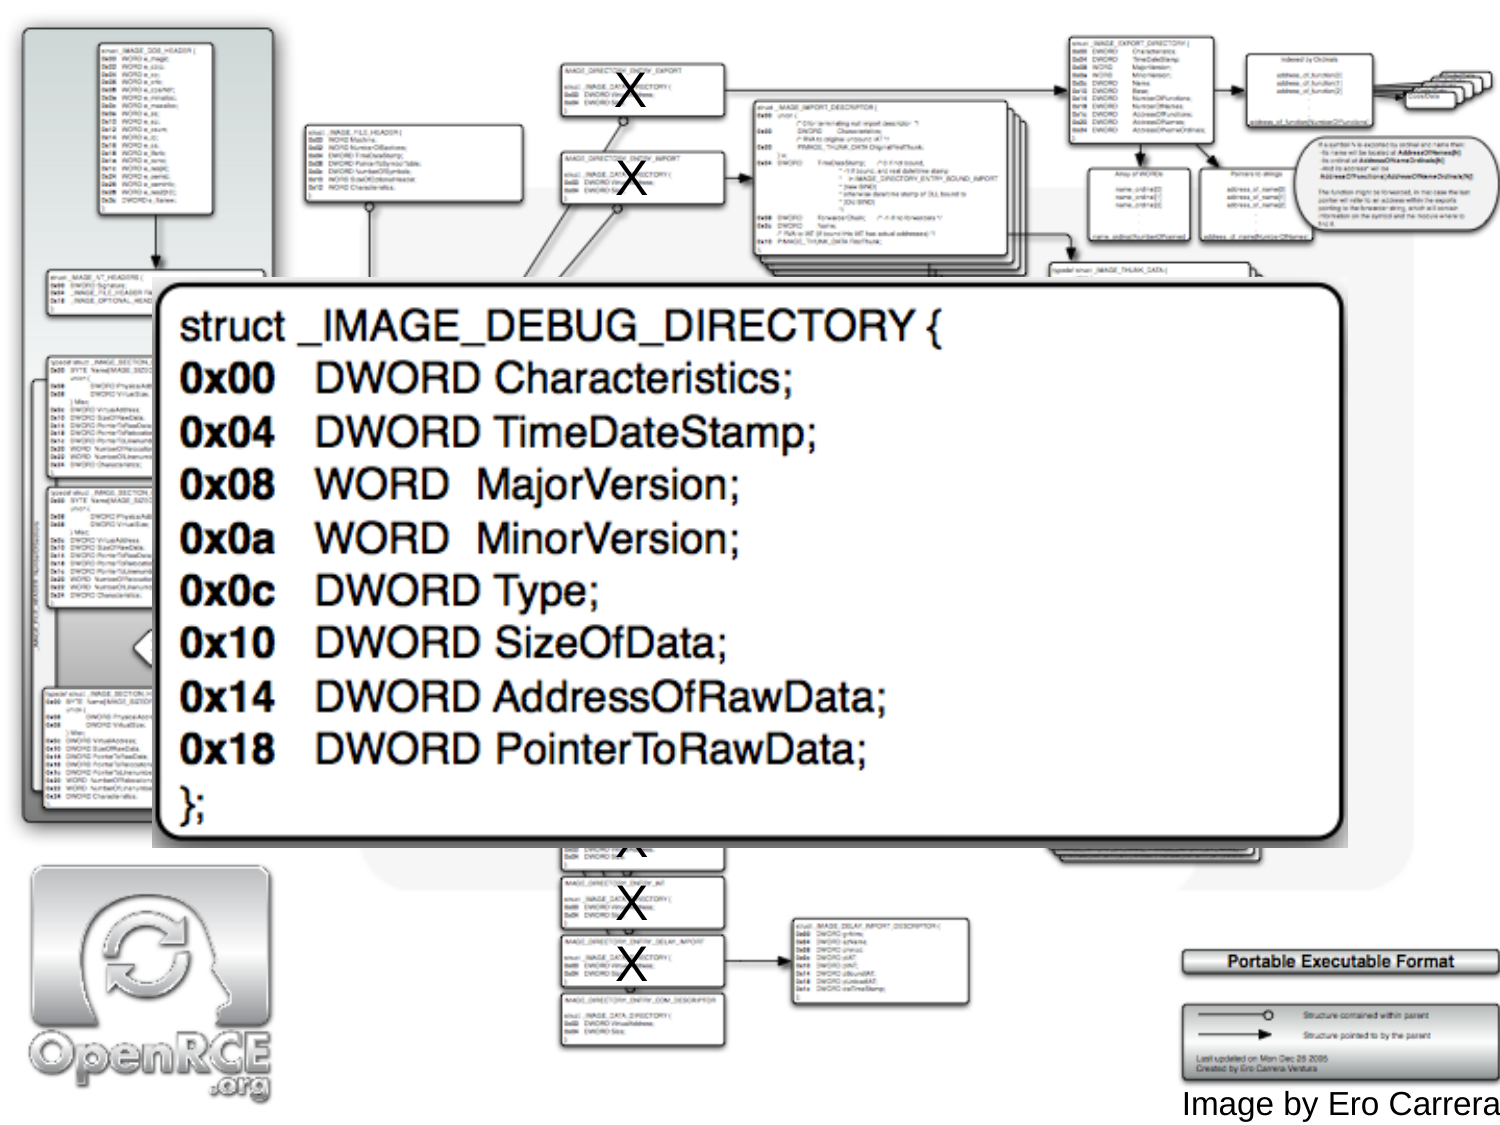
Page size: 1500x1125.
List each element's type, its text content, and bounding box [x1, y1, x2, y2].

text_box X [600, 862, 664, 938]
text_box X [600, 848, 664, 862]
text_box X [598, 49, 662, 126]
text_box Image by Ero Carrera [1167, 1074, 1500, 1125]
text_box X [600, 938, 664, 1000]
picture [0, 6, 1500, 1125]
text_box X [600, 137, 664, 213]
